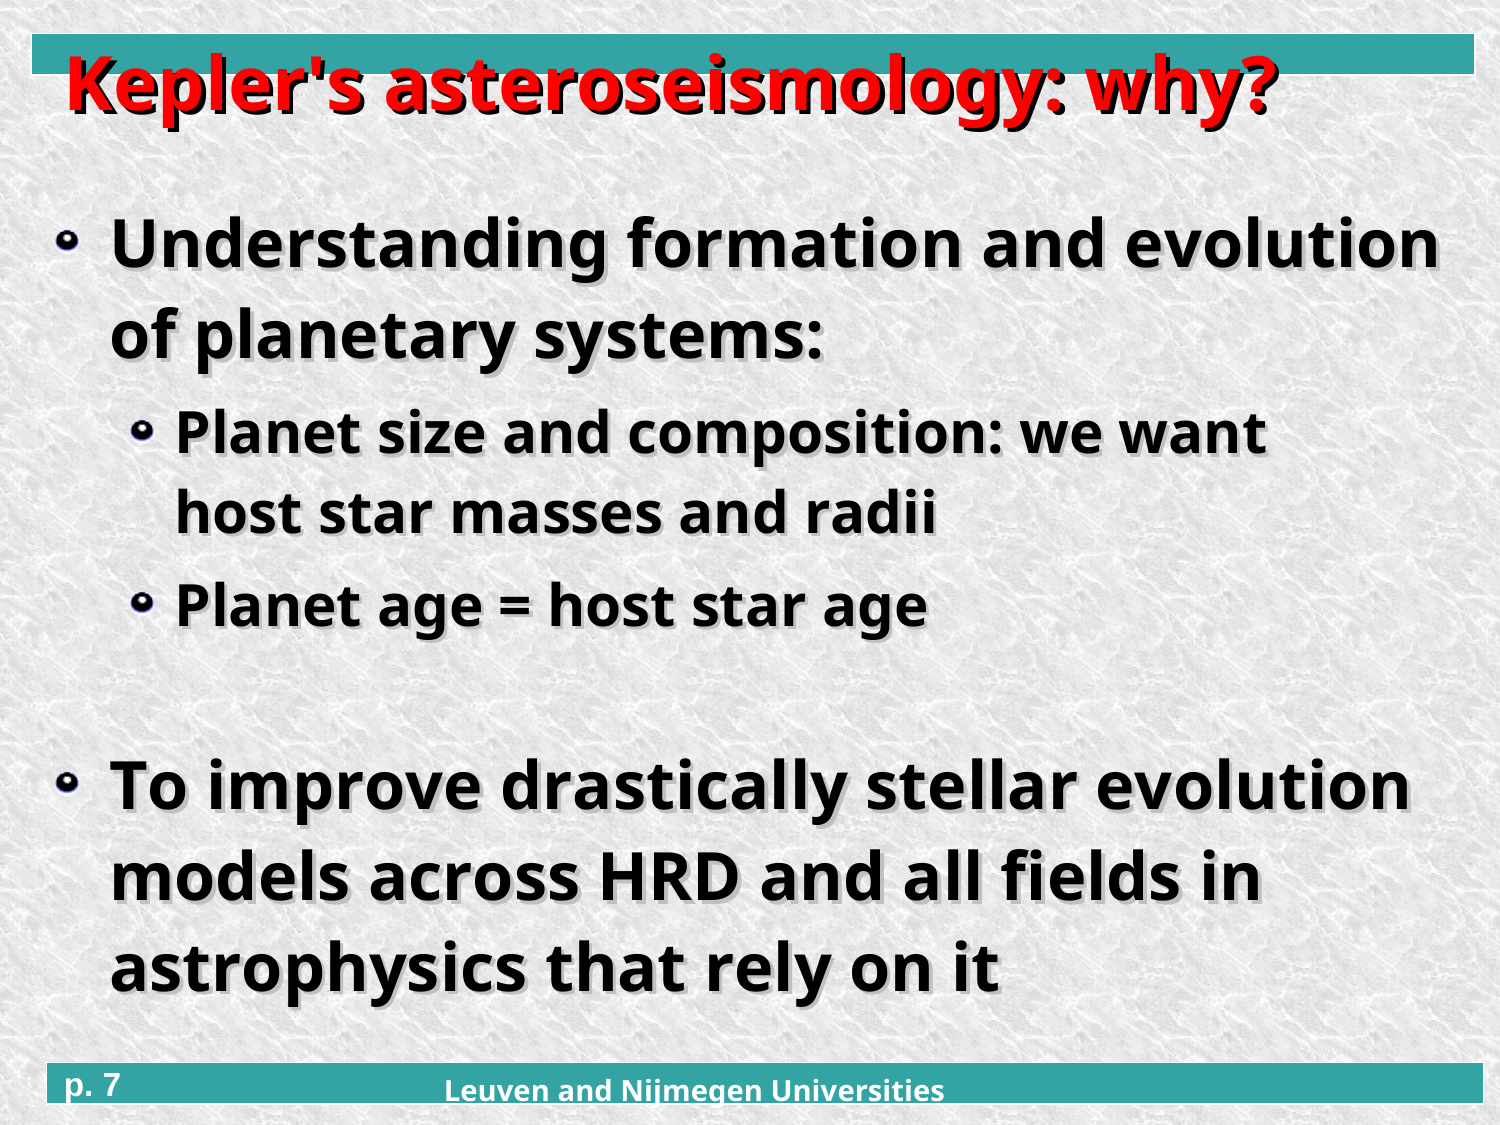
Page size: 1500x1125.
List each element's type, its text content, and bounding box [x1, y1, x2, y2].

title Kepler's asteroseismology: why? [64, 28, 1500, 133]
list Understanding formation and evolution of planetary systems: Planet size and composition: we want host star masses and radii Planet age = host star age To improve drastically stellar evolution models across HRD and all fields in astrophysics that rely on it [52, 196, 1479, 1118]
picture [0, 0, 1500, 1125]
